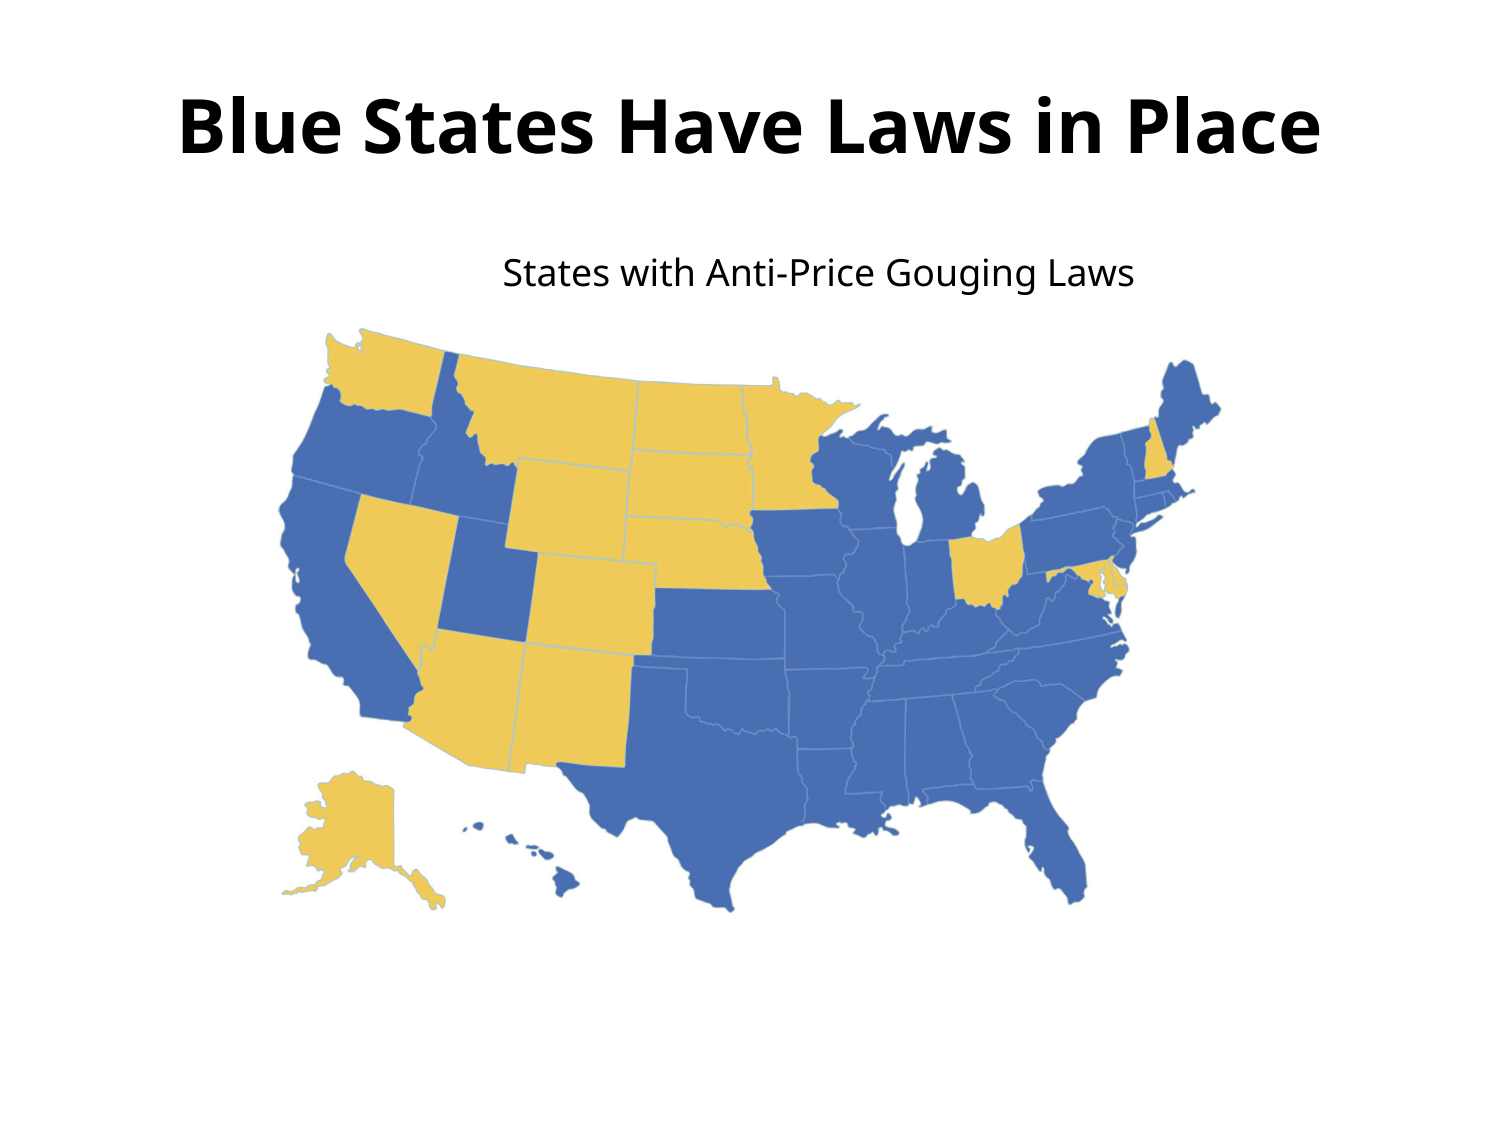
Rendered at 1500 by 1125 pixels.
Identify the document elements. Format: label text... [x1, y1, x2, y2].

picture [278, 328, 1222, 913]
text_box States with Anti-Price Gouging Laws [487, 239, 1151, 306]
title Blue States Have Laws in Place [75, 81, 1425, 213]
